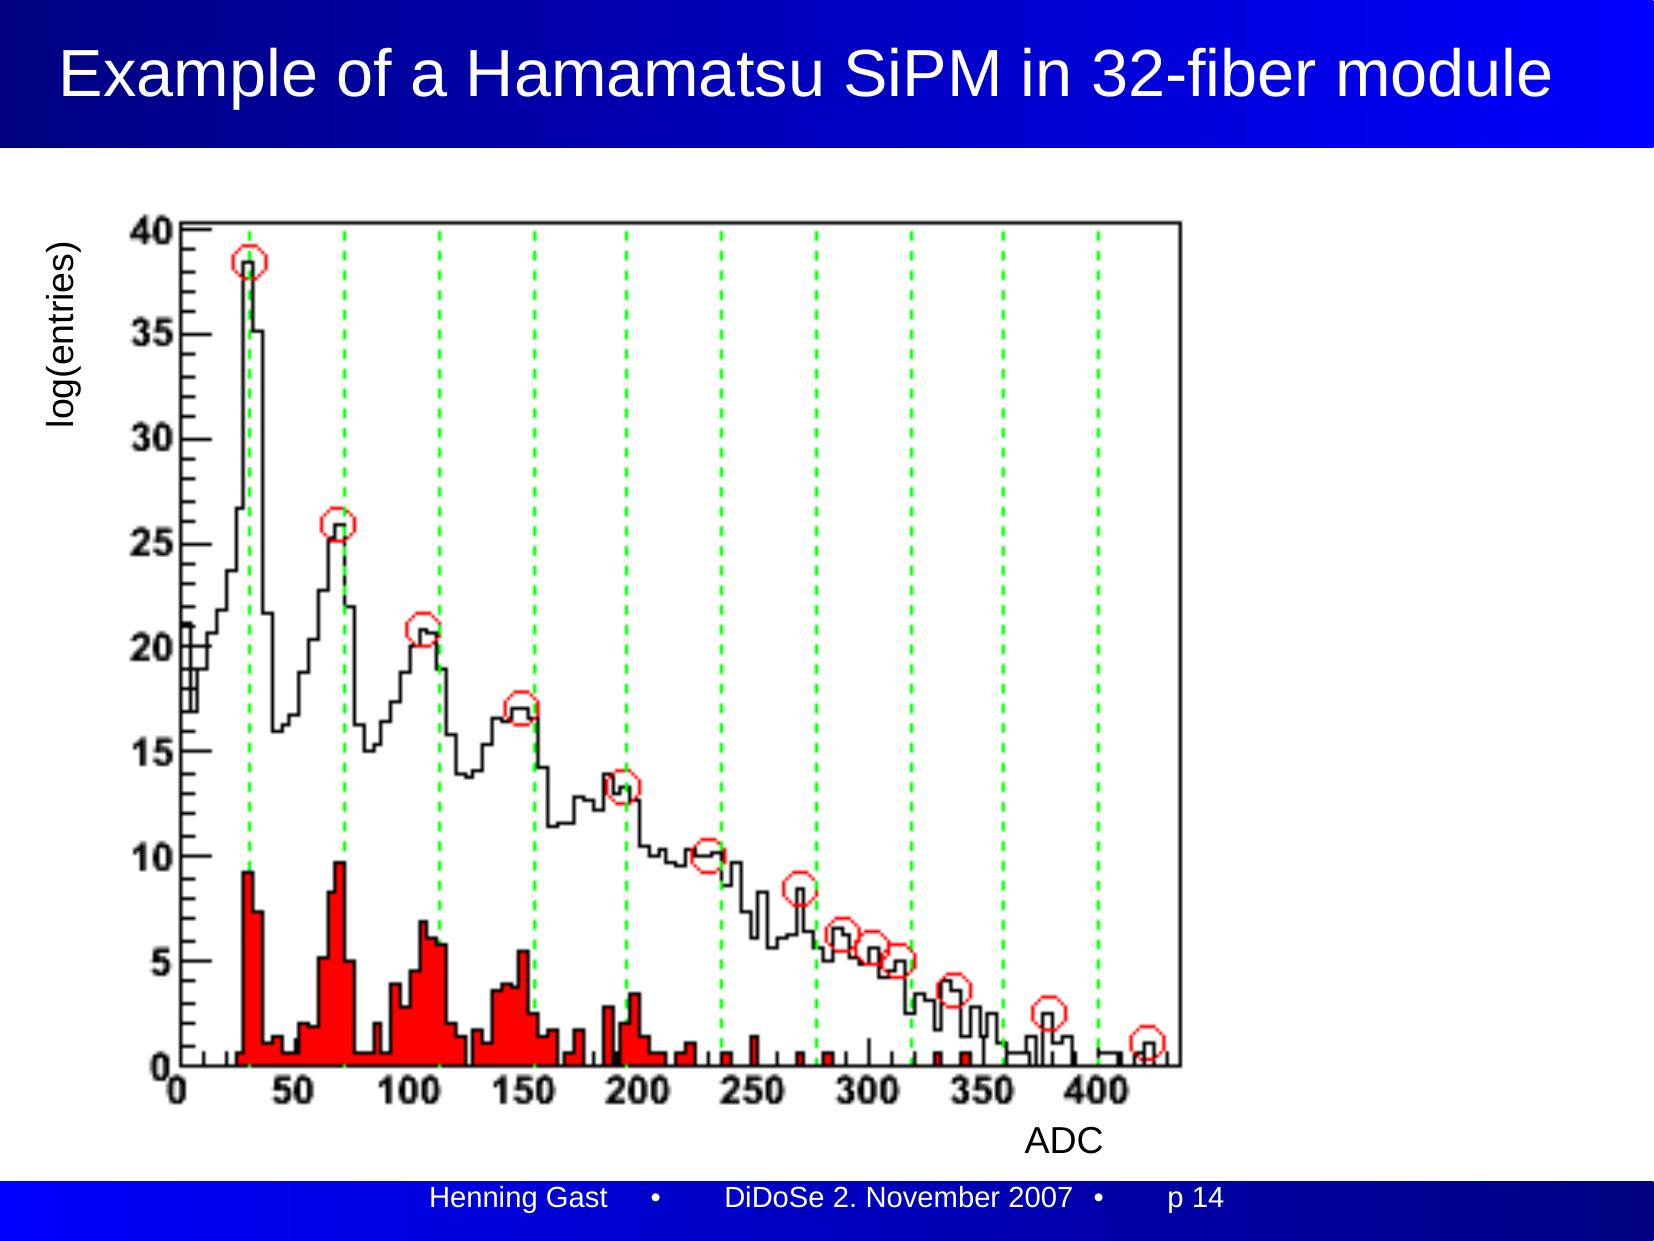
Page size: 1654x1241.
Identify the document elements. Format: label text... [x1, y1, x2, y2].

text_box ADC [1009, 1112, 1217, 1170]
title Example of a Hamamatsu SiPM in 32-fiber module [0, 0, 1654, 148]
text_box log(entries) [31, 206, 89, 443]
picture [118, 206, 1206, 1118]
